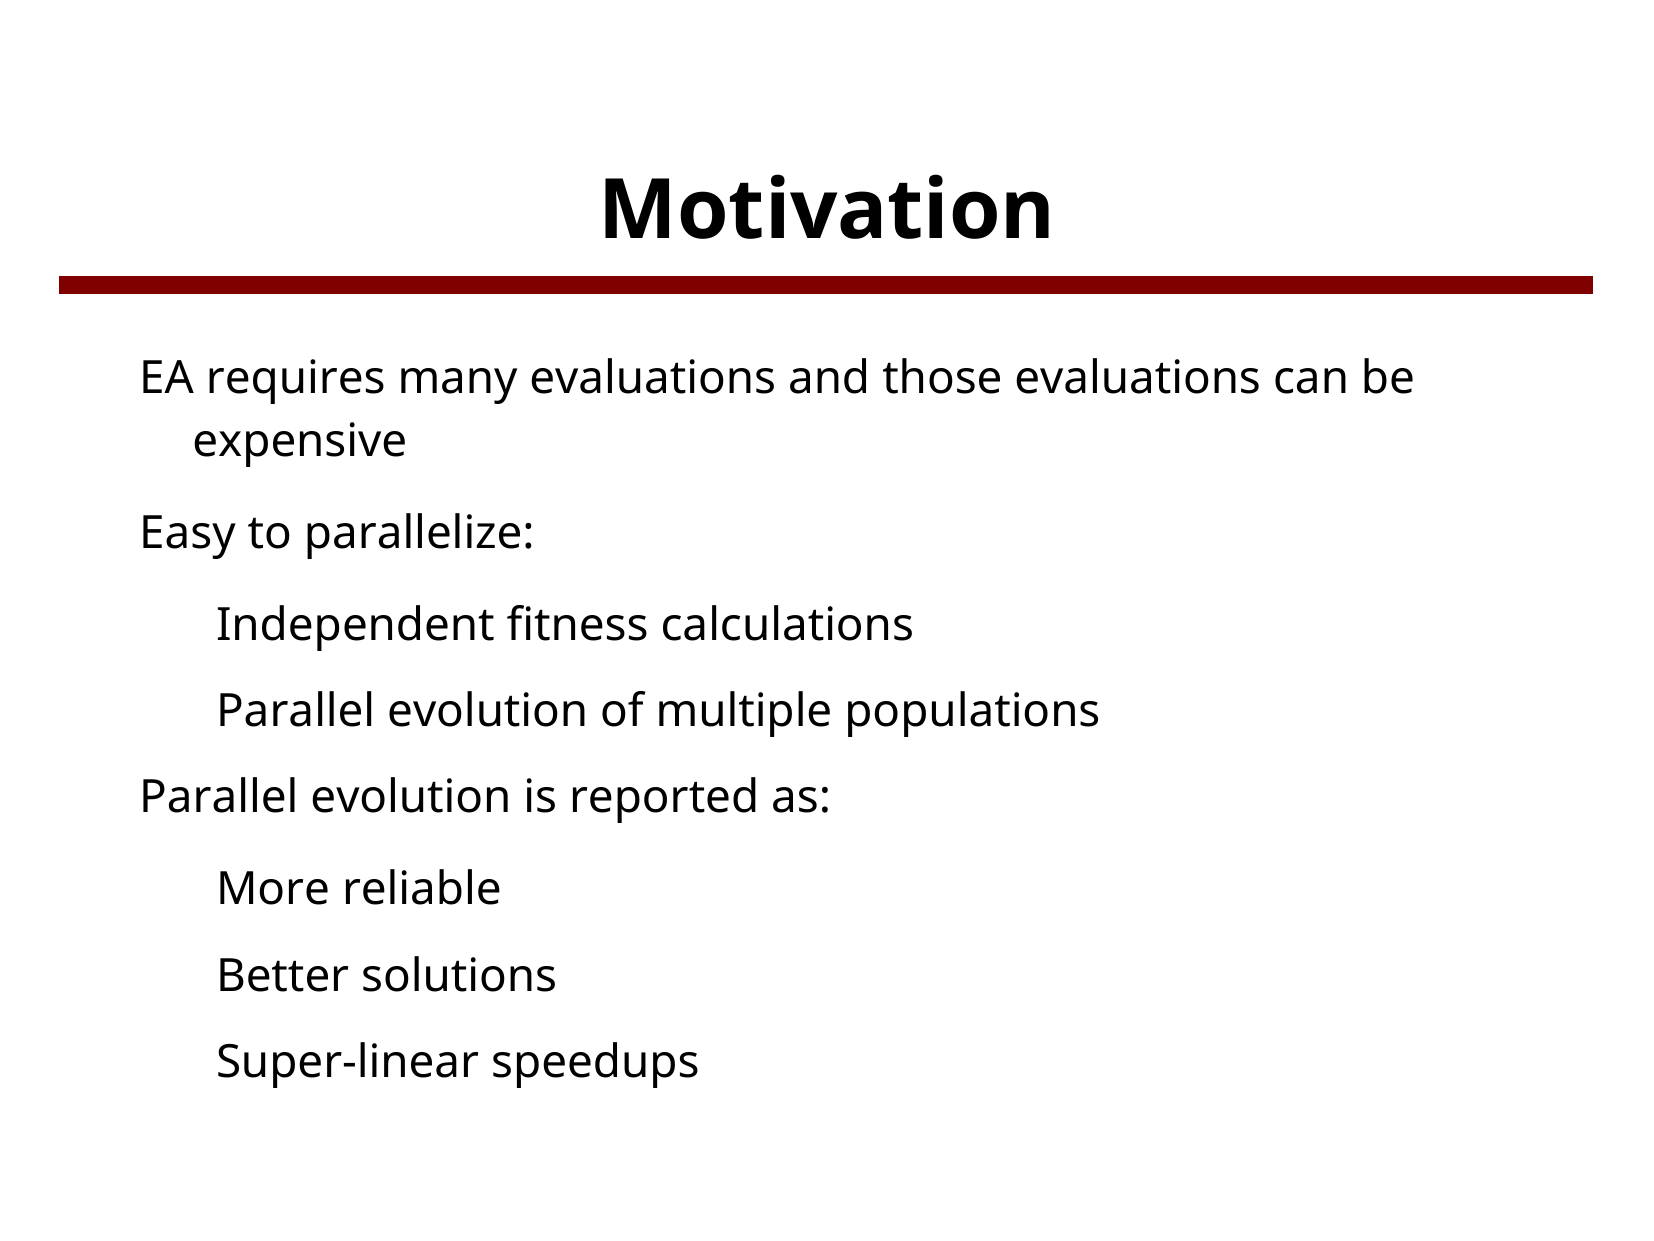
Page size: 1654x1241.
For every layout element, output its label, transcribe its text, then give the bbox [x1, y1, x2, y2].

title Motivation [121, 102, 1534, 311]
list EA requires many evaluations and those evaluations can be expensive Easy to parallelize: Independent fitness calculations Parallel evolution of multiple populations Parallel evolution is reported as: More reliable Better solutions Super-linear speedups [121, 344, 1576, 1112]
